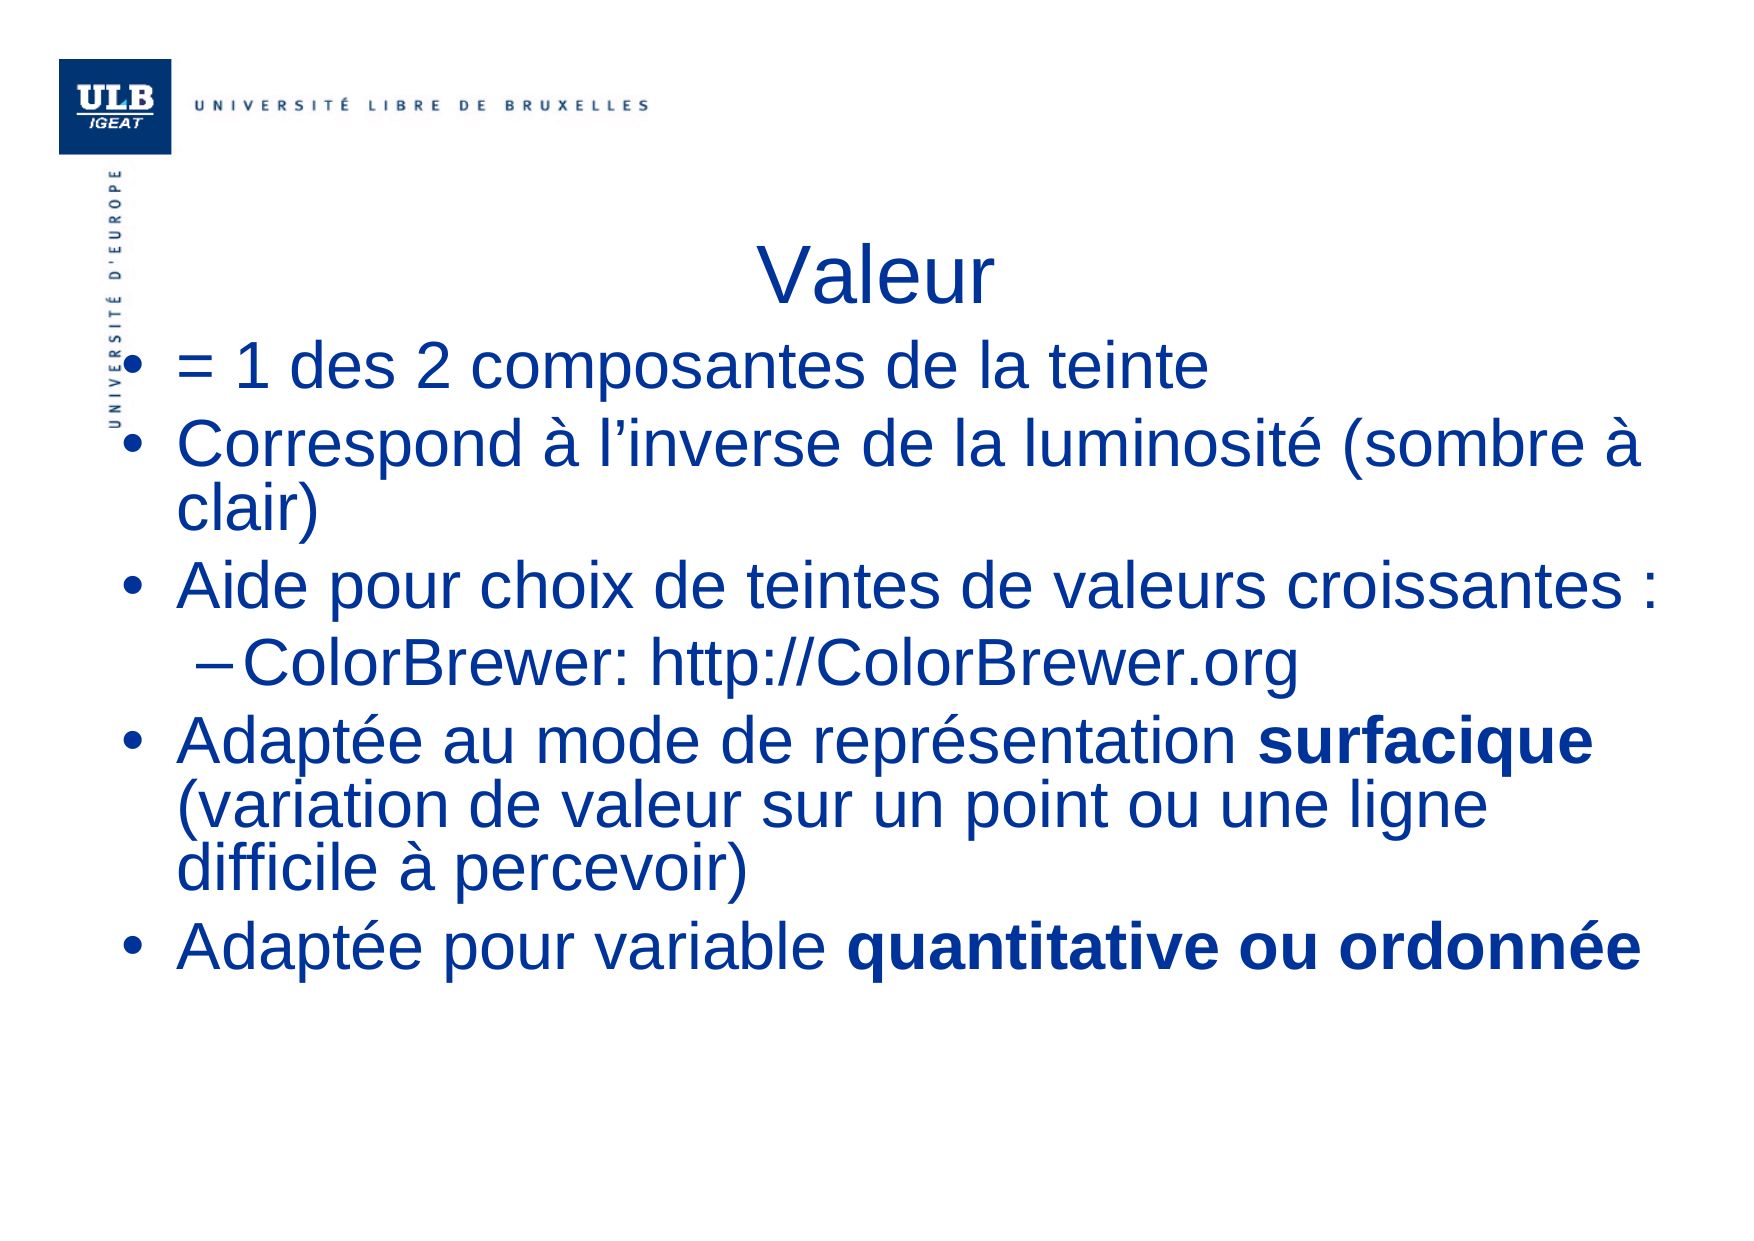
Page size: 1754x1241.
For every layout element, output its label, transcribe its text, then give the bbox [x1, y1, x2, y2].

title Valeur [140, 154, 1613, 337]
picture [59, 59, 1695, 1182]
list = 1 des 2 composantes de la teinte Correspond à l’inverse de la luminosité (sombre à clair) Aide pour choix de teintes de valeurs croissantes : ColorBrewer: http://ColorBrewer.org Adaptée au mode de représentation surfacique (variation de valeur sur un point ou une ligne difficile à percevoir) Adaptée pour variable quantitative ou ordonnée [121, 337, 1684, 1173]
